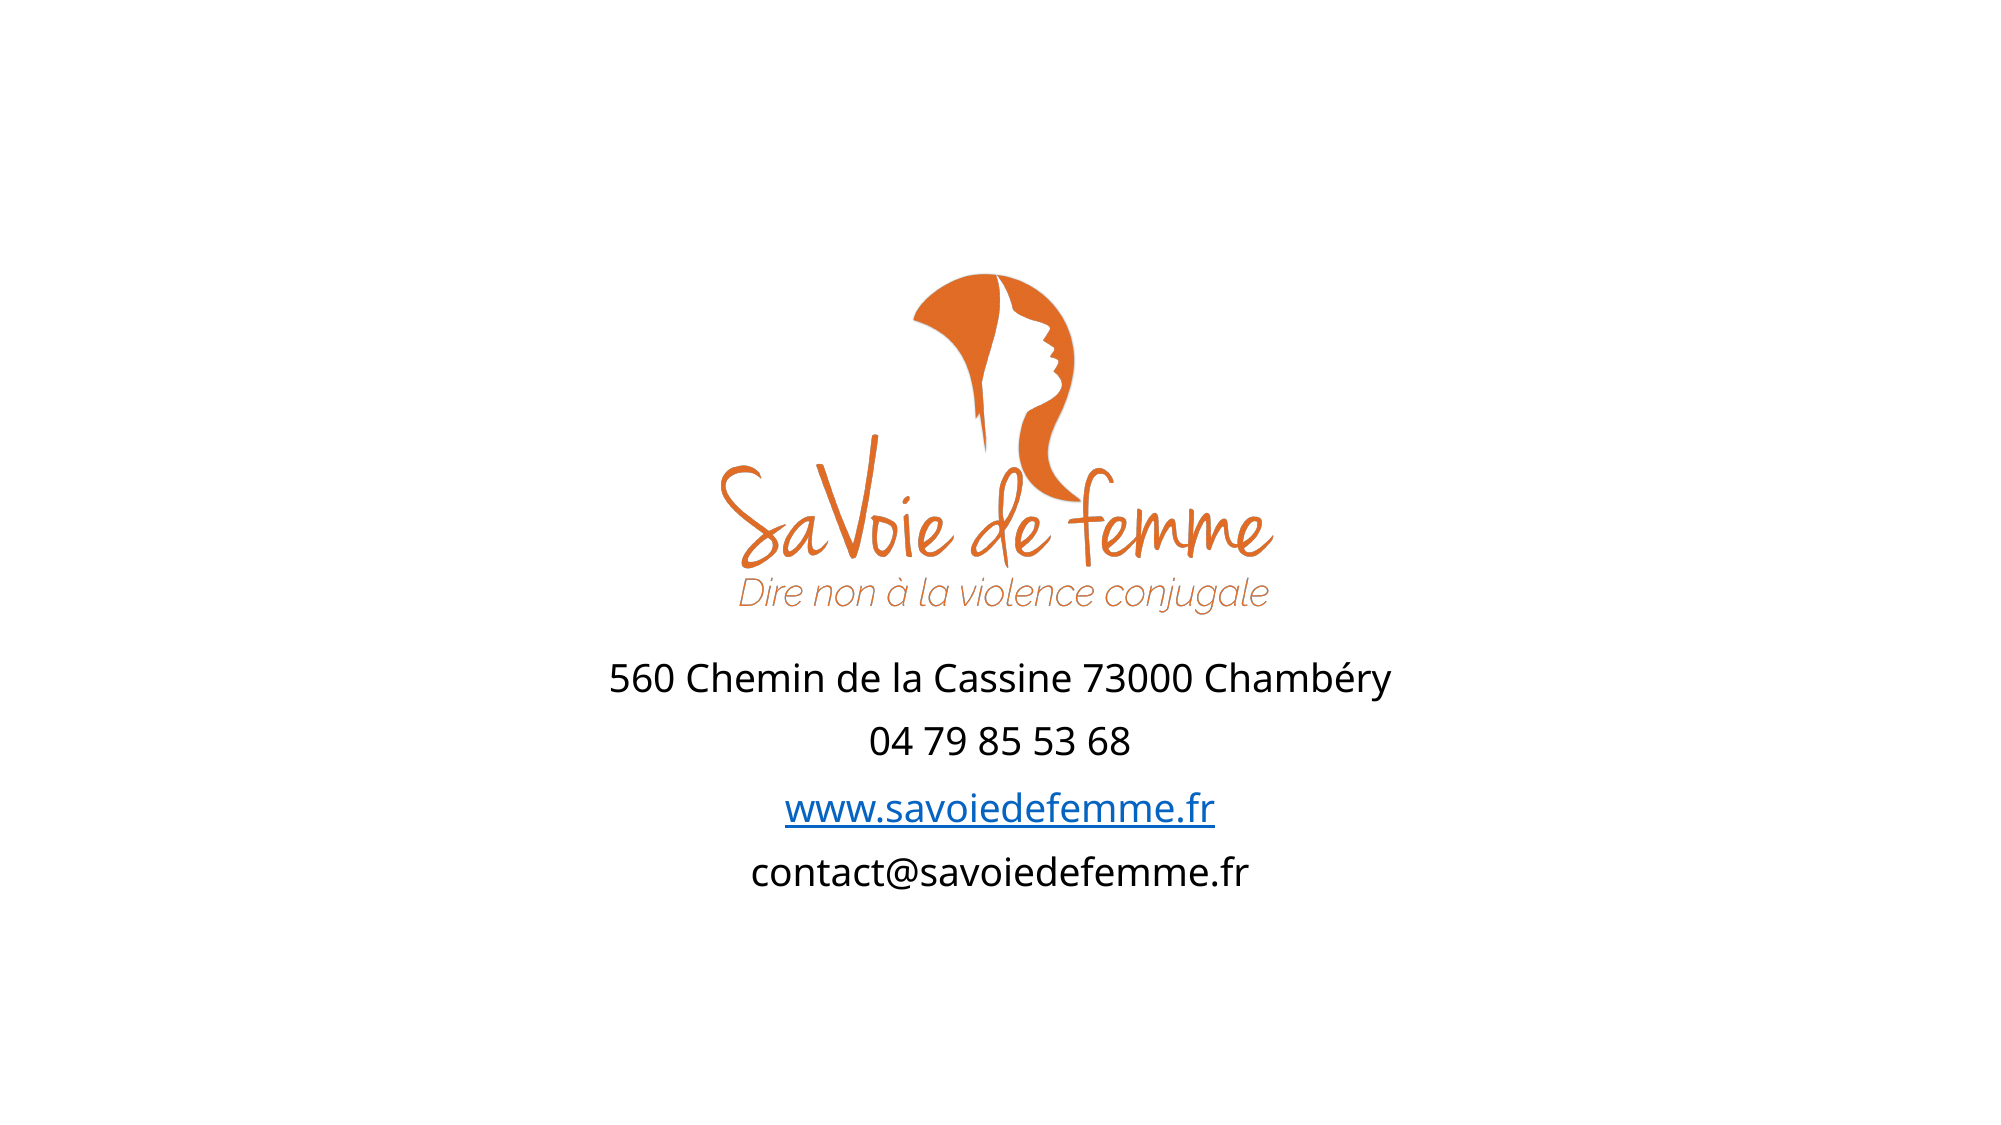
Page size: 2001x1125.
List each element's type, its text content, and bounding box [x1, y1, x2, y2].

subtitle 560 Chemin de la Cassine 73000 Chambéry 04 79 85 53 68 www.savoiedefemme.fr contact@savoiedefemme.fr [466, 638, 1534, 813]
picture [705, 262, 1295, 624]
